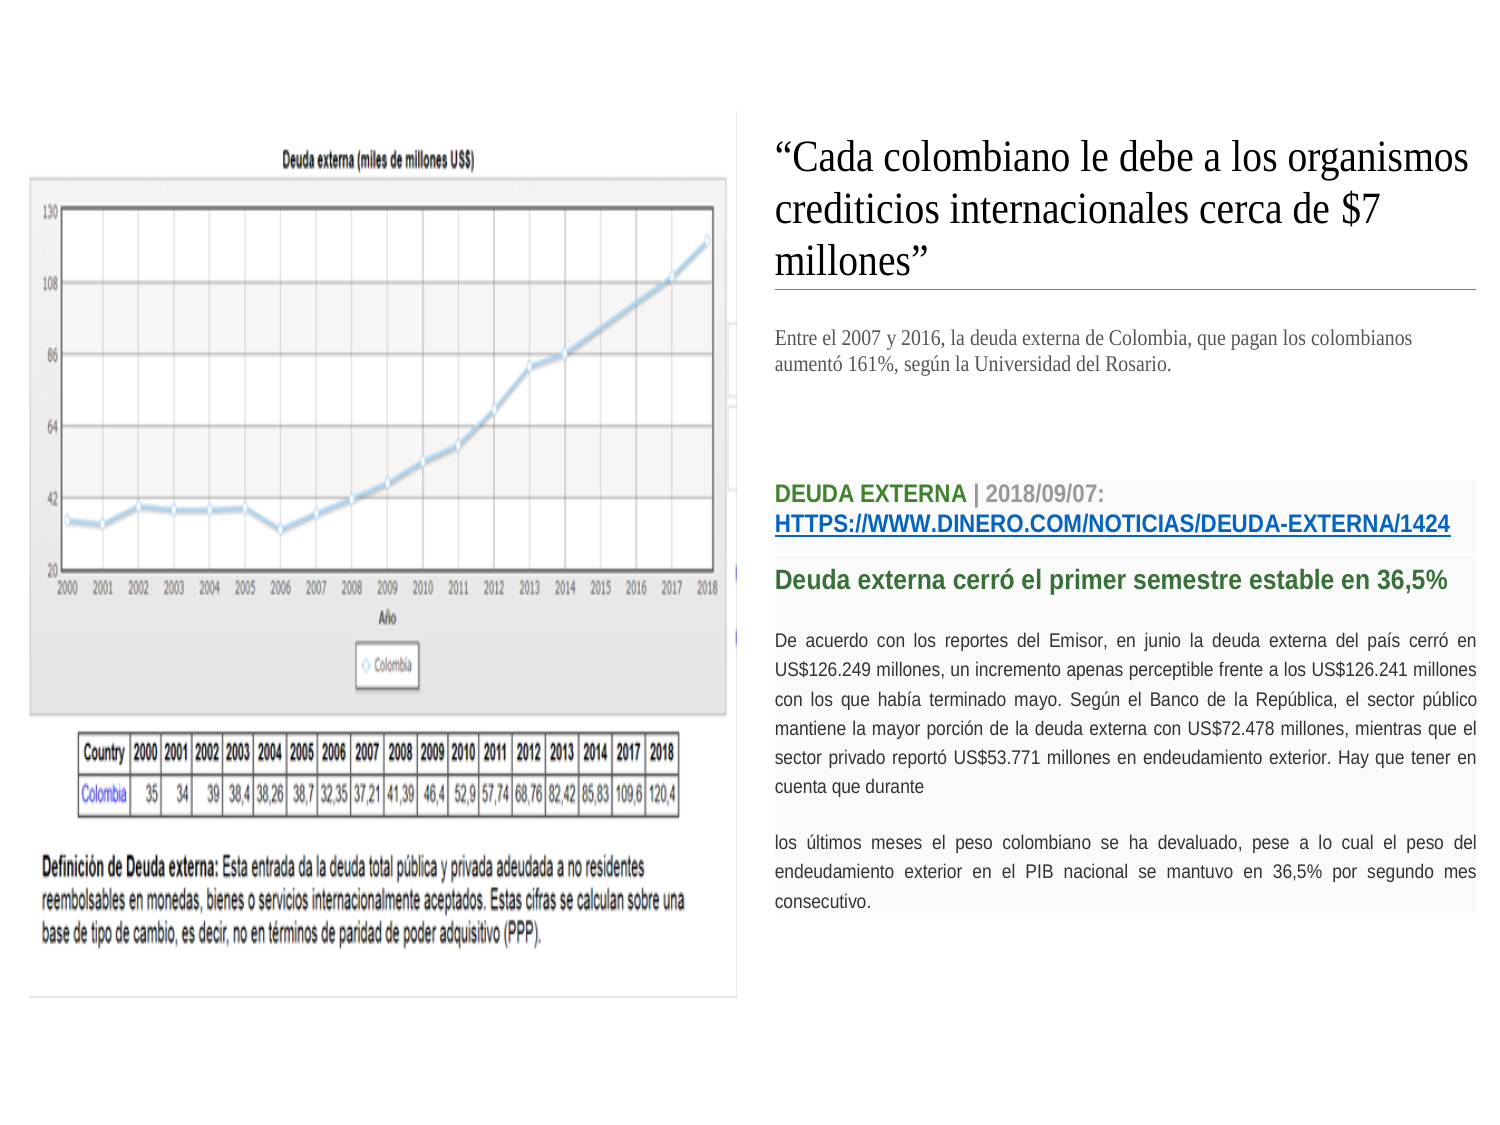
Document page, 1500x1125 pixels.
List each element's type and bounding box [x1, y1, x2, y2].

picture [29, 111, 738, 1000]
picture [774, 130, 1477, 1067]
